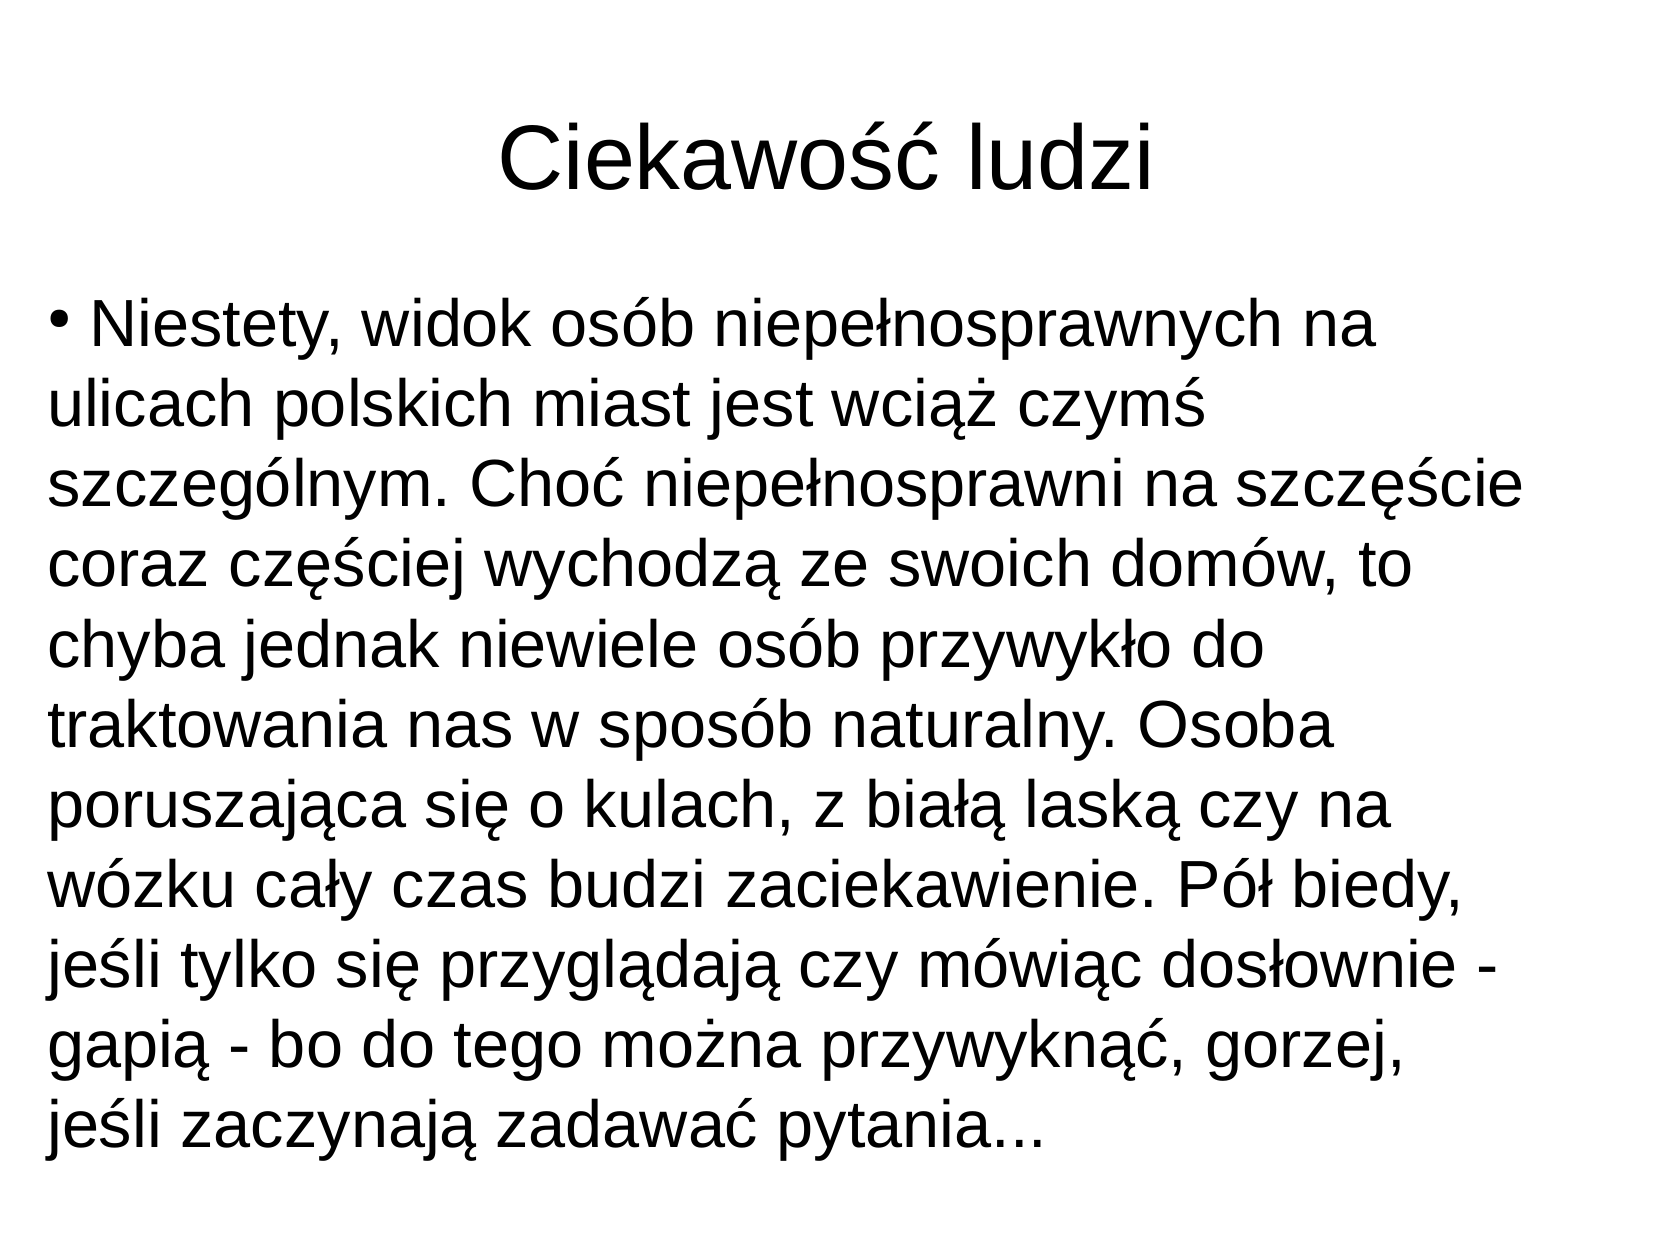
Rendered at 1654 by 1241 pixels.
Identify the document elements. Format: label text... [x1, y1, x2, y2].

title Ciekawość ludzi [82, 49, 1571, 257]
list Niestety, widok osób niepełnosprawnych na ulicach polskich miast jest wciąż czymś szczególnym. Choć niepełnosprawni na szczęście coraz częściej wychodzą ze swoich domów, to chyba jednak niewiele osób przywykło do traktowania nas w sposób naturalny. Osoba poruszająca się o kulach, z białą laską czy na wózku cały czas budzi zaciekawienie. Pół biedy, jeśli tylko się przyglądają czy mówiąc dosłownie - gapią - bo do tego można przywyknąć, gorzej, jeśli zaczynają zadawać pytania... [47, 279, 1536, 1178]
